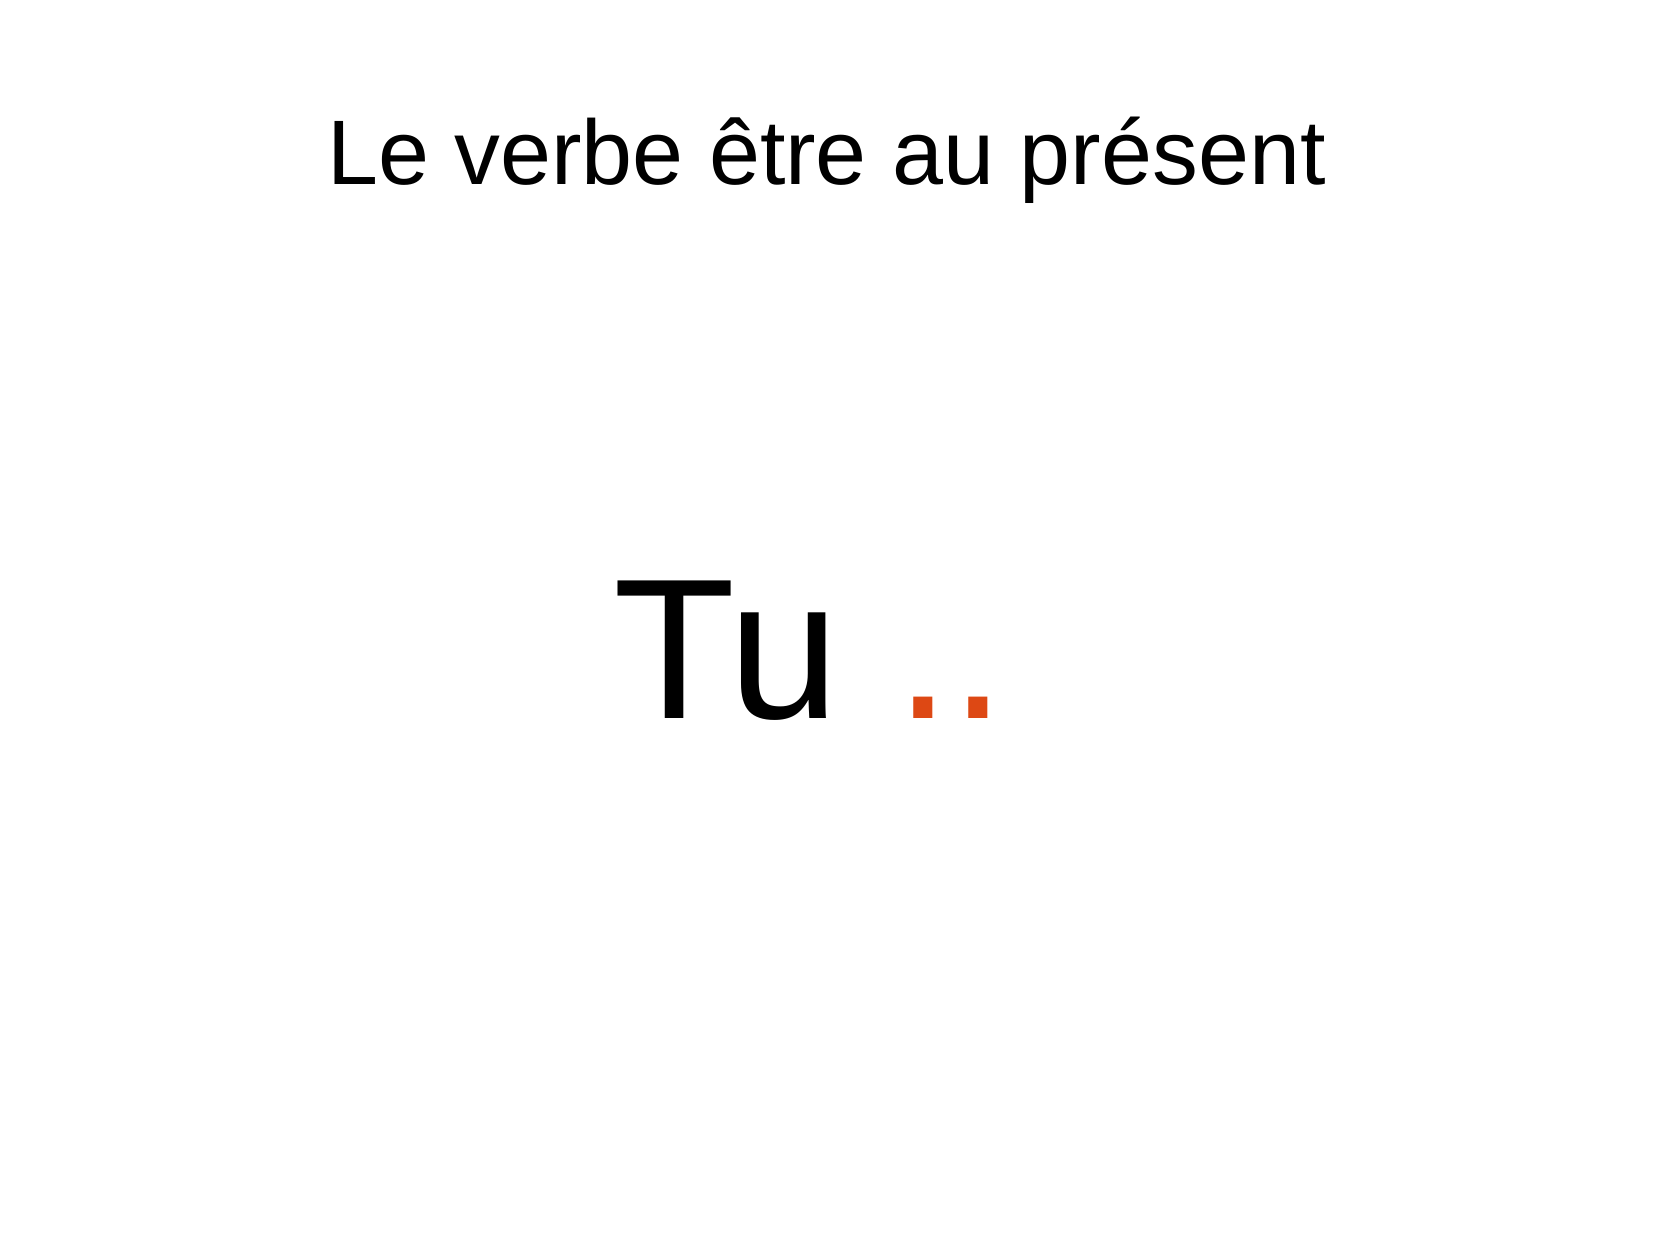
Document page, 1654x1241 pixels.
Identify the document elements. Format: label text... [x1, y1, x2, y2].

subtitle Tu .. [82, 290, 1538, 1010]
title Le verbe être au présent [82, 49, 1571, 257]
